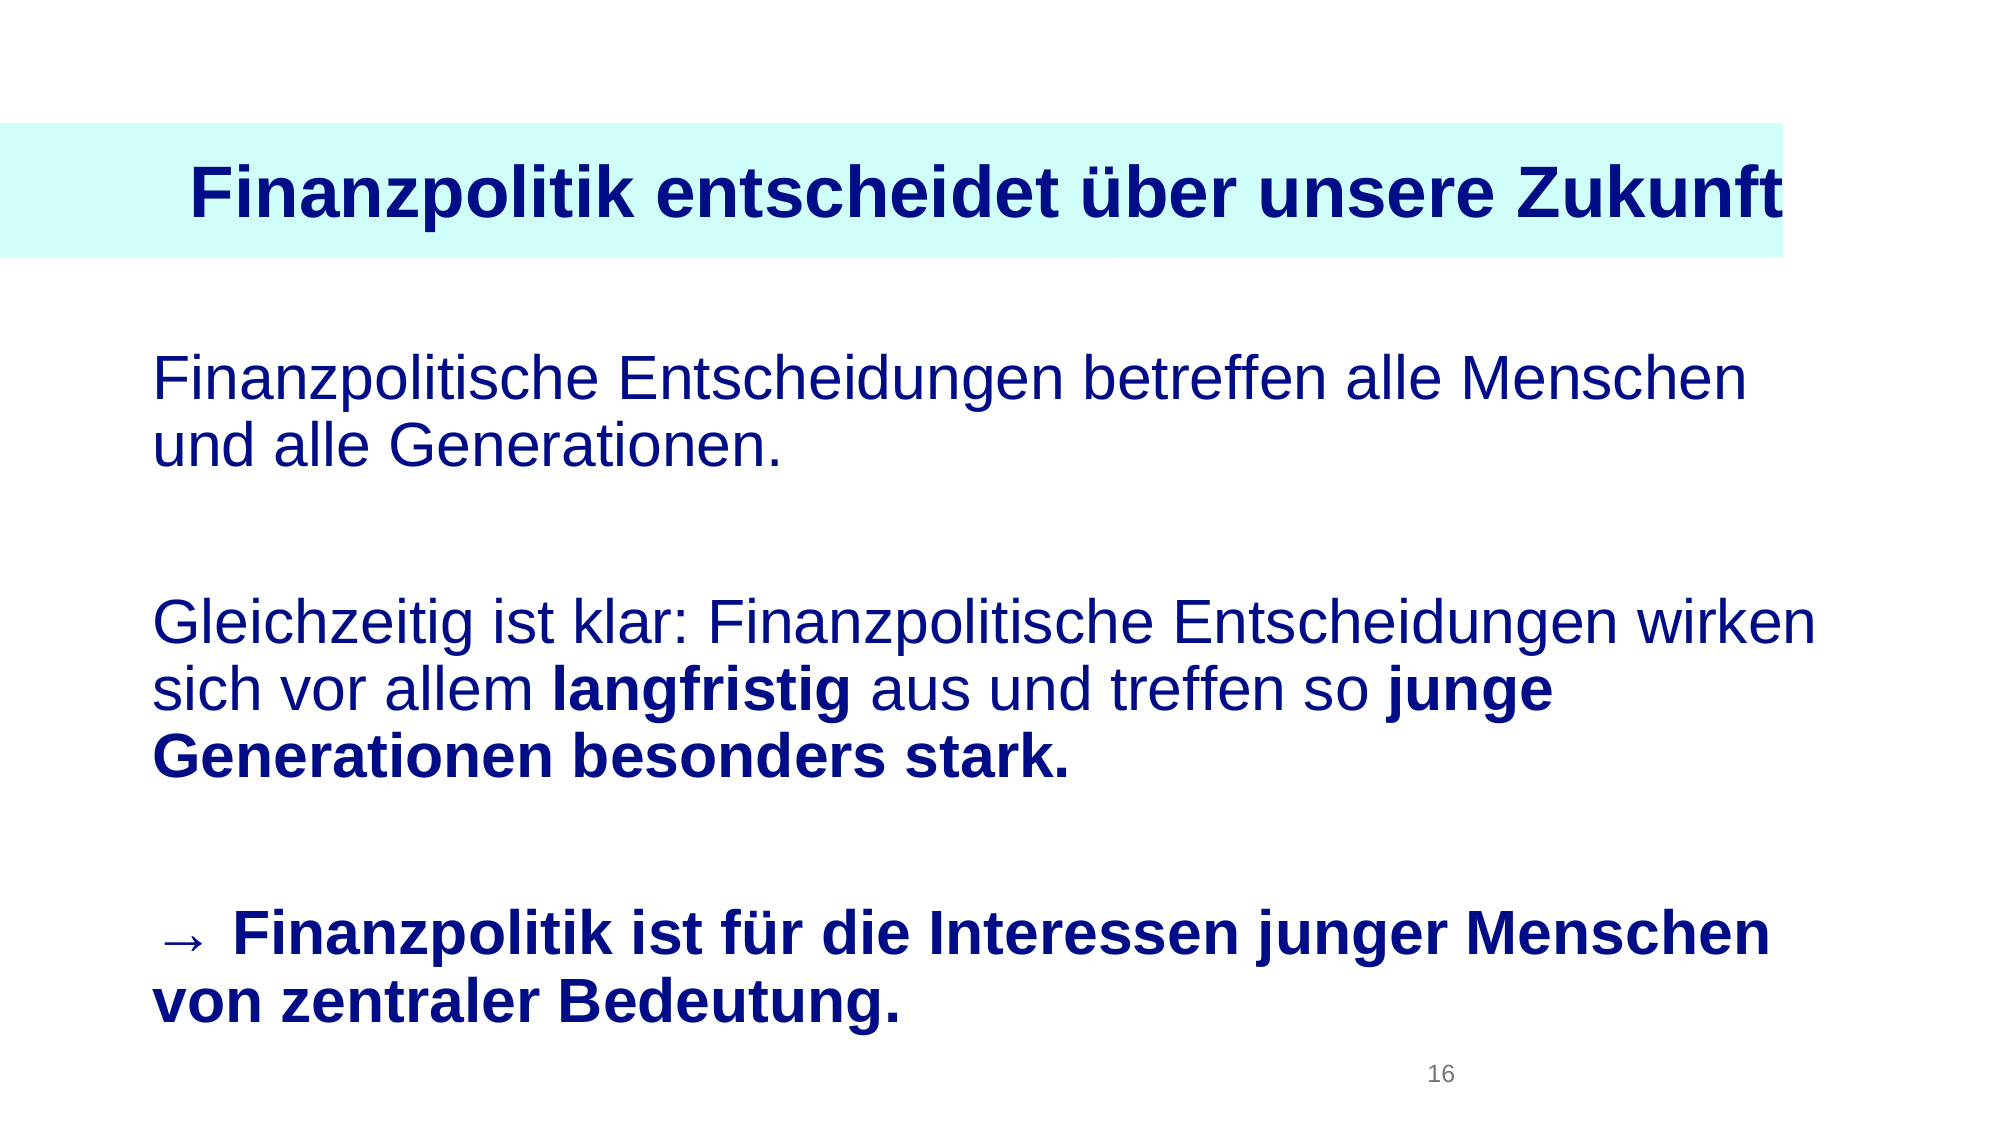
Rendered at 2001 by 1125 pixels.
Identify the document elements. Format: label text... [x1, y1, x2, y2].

list Finanzpolitik entscheidet über unsere Zukunft [137, 129, 2000, 258]
text_box [0, 123, 1783, 257]
list Finanzpolitische Entscheidungen betreffen alle Menschen und alle Generationen. Gleichzeitig ist klar: Finanzpolitische Entscheidungen wirken sich vor allem langfristig aus und treffen so junge Generationen besonders stark. → Finanzpolitik ist für die Interessen junger Menschen von zentraler Bedeutung. [137, 337, 1863, 1052]
